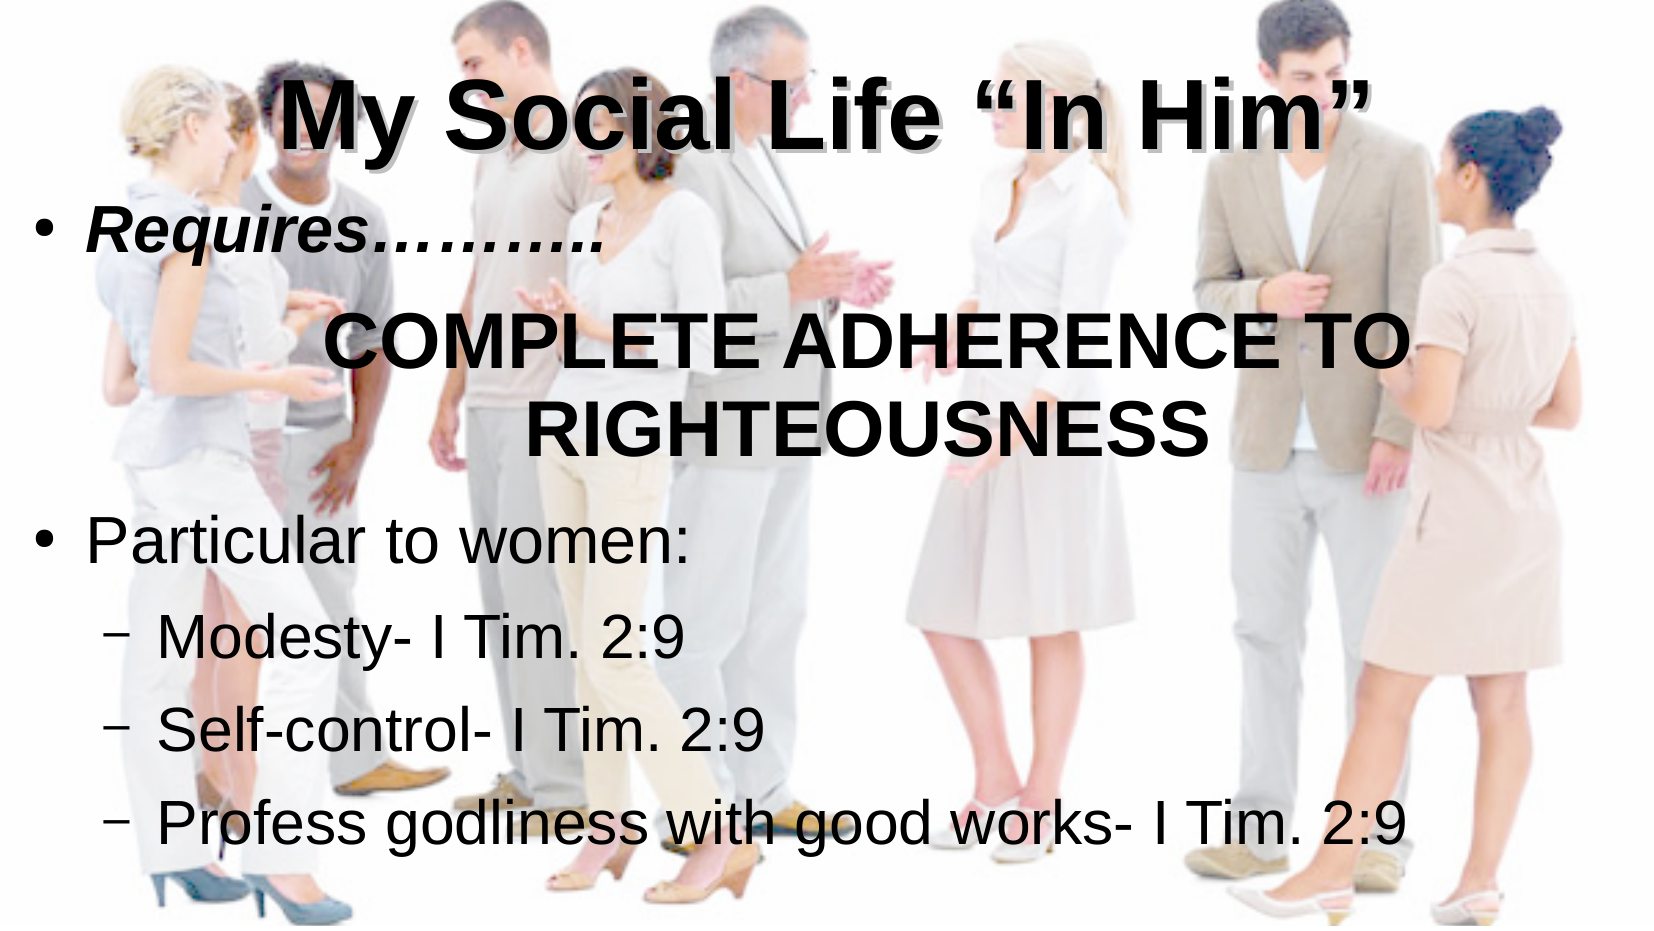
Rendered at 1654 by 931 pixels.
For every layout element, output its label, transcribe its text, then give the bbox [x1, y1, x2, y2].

picture [0, 0, 1654, 926]
list Requires……….. COMPLETE ADHERENCE TO RIGHTEOUSNESS Particular to women: Modesty- I Tim. 2:9 Self-control- I Tim. 2:9 Profess godliness with good works- I Tim. 2:9 [15, 192, 1651, 931]
title My Social Life “In Him” [82, 37, 1571, 192]
